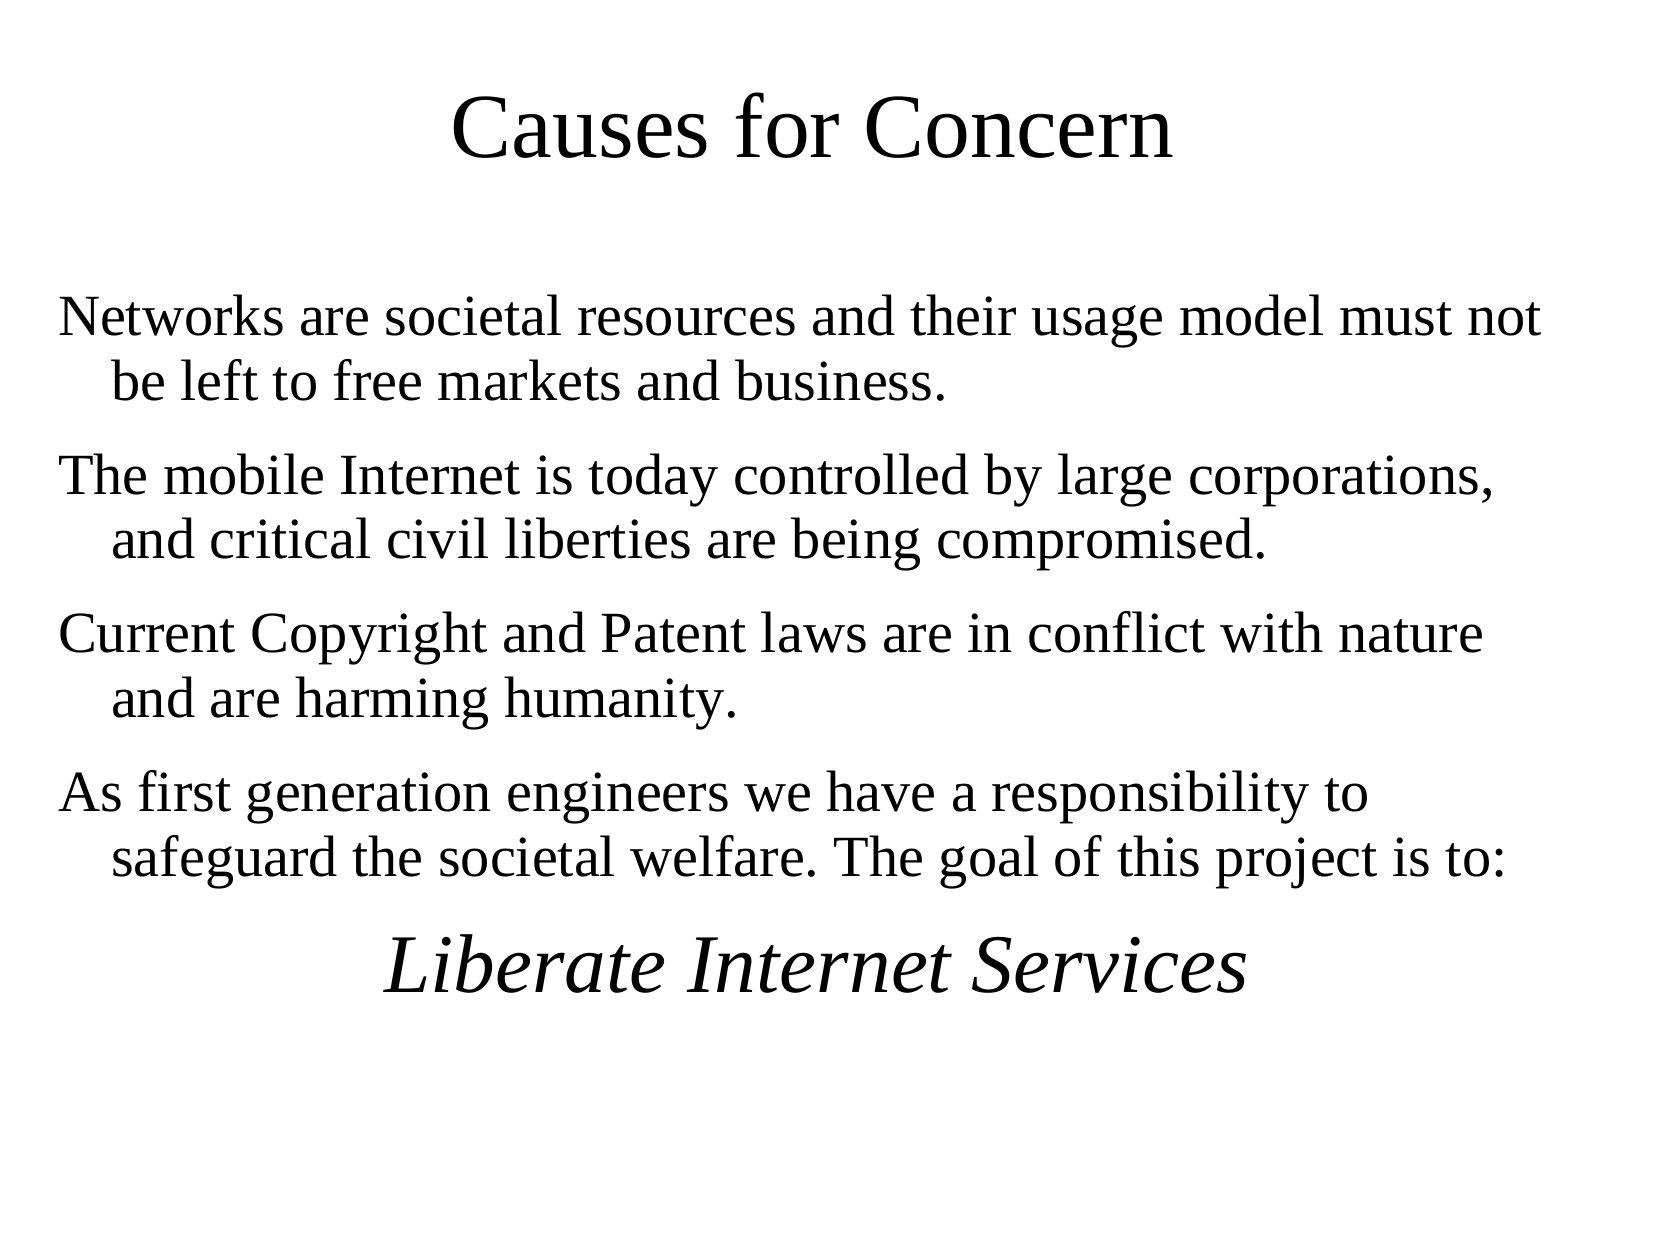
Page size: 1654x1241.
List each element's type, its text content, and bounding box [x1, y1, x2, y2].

list Networks are societal resources and their usage model must not be left to free markets and business. The mobile Internet is today controlled by large corporations, and critical civil liberties are being compromised. Current Copyright and Patent laws are in conflict with nature and are harming humanity. As first generation engineers we have a responsibility to safeguard the societal welfare. The goal of this project is to: Liberate Internet Services [40, 283, 1578, 1210]
title Causes for Concern [107, 23, 1520, 231]
